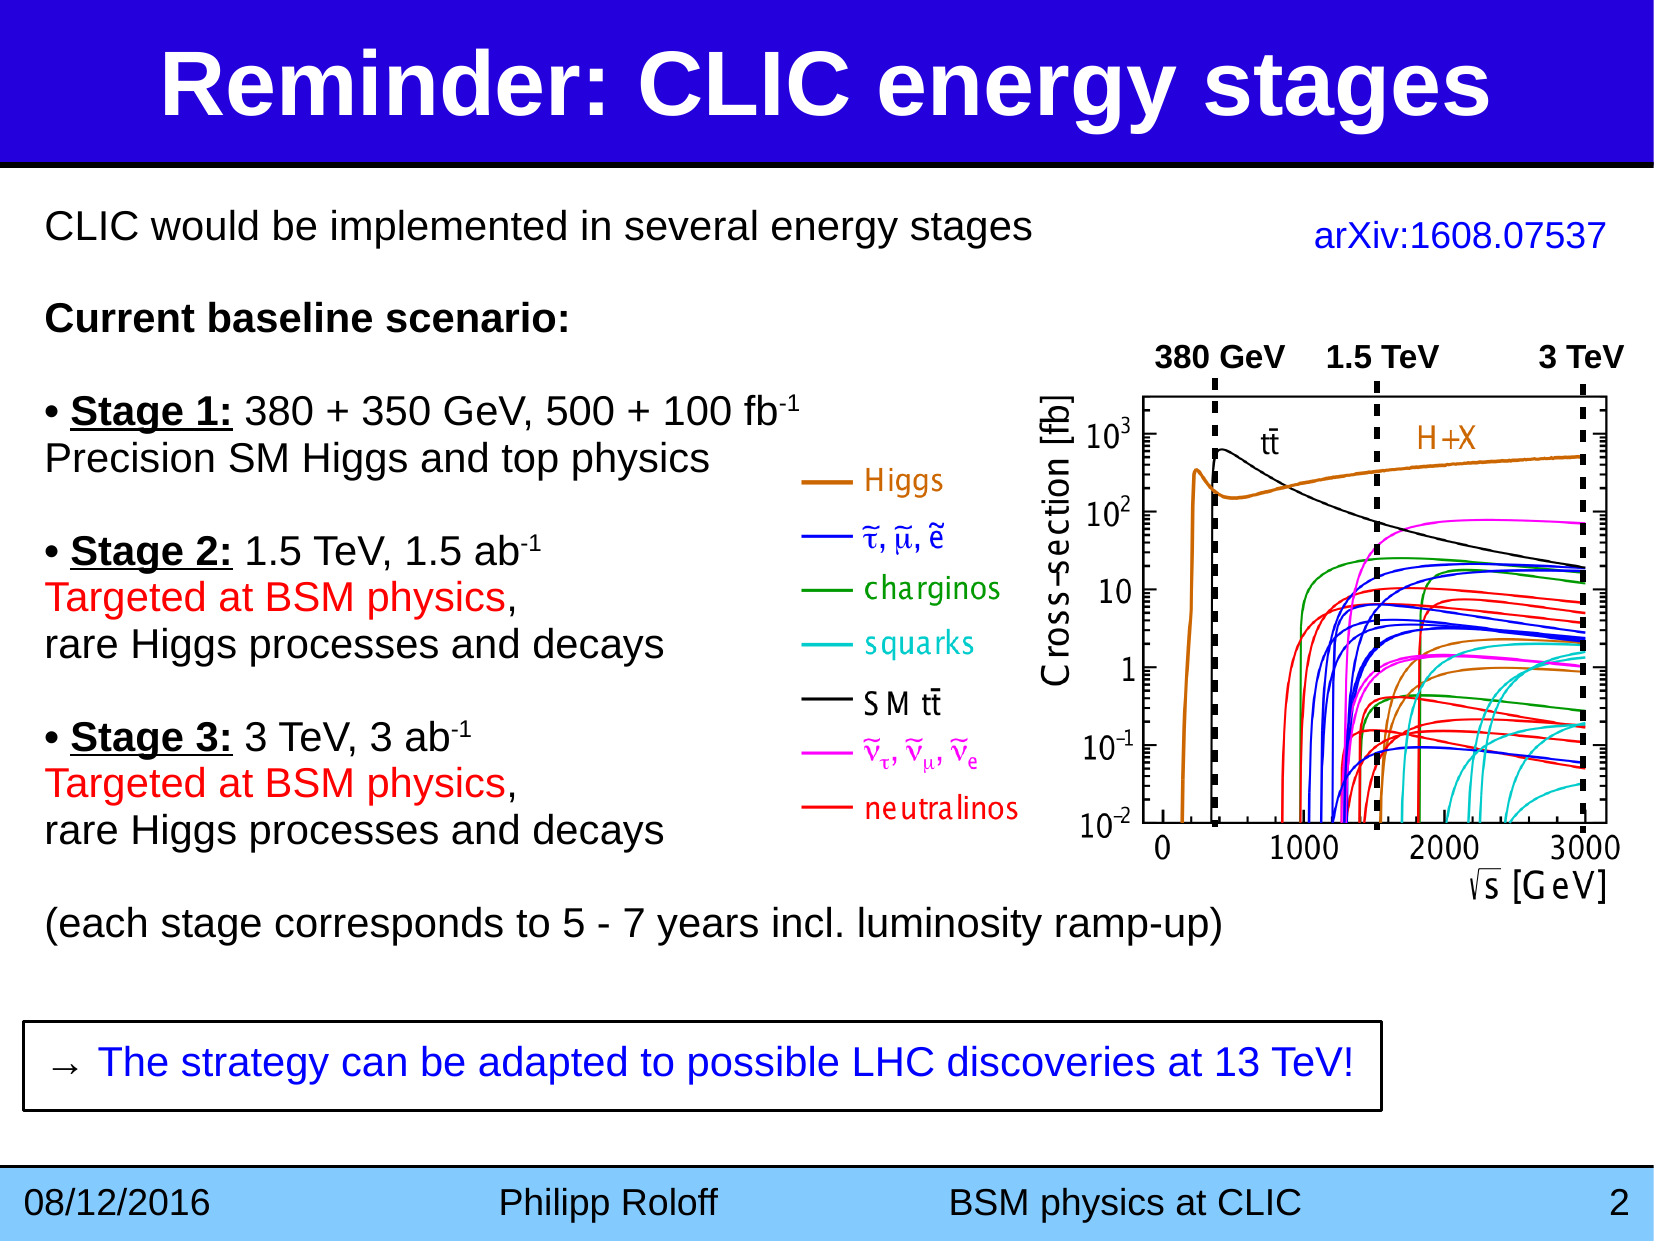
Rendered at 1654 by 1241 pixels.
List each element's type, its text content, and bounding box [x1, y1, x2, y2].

text_box 380 GeV [1139, 330, 1301, 383]
text_box 3 TeV [1523, 330, 1643, 383]
title Reminder: CLIC energy stages [82, 13, 1571, 154]
text_box CLIC would be implemented in several energy stages Current baseline scenario: • Stage 1: 380 + 350 GeV, 500 + 100 fb-1 Precision SM Higgs and top physics • Stage 2: 1.5 TeV, 1.5 ab-1 Targeted at BSM physics, rare Higgs processes and decays • Stage 3: 3 TeV, 3 ab-1 Targeted at BSM physics, rare Higgs processes and decays (each stage corresponds to 5 - 7 years incl. luminosity ramp-up) → The strategy can be adapted to possible LHC discoveries at 13 TeV! [29, 194, 1654, 1098]
text_box CLIC would be implemented in several energy stages Current baseline scenario: • Stage 1: 380 + 350 GeV, 500 + 100 fb-1 Precision SM Higgs and top physics • Stage 2: 1.5 TeV, 1.5 ab-1 Targeted at BSM physics, rare Higgs processes and decays • Stage 3: 3 TeV, 3 ab-1 Targeted at BSM physics, rare Higgs processes and decays (each stage corresponds to 5 - 7 years incl. luminosity ramp-up) → The strategy can be adapted to possible LHC discoveries at 13 TeV! [29, 1023, 1380, 1098]
text_box 1.5 TeV [1311, 330, 1458, 383]
text_box arXiv:1608.07537 [1299, 206, 1623, 264]
